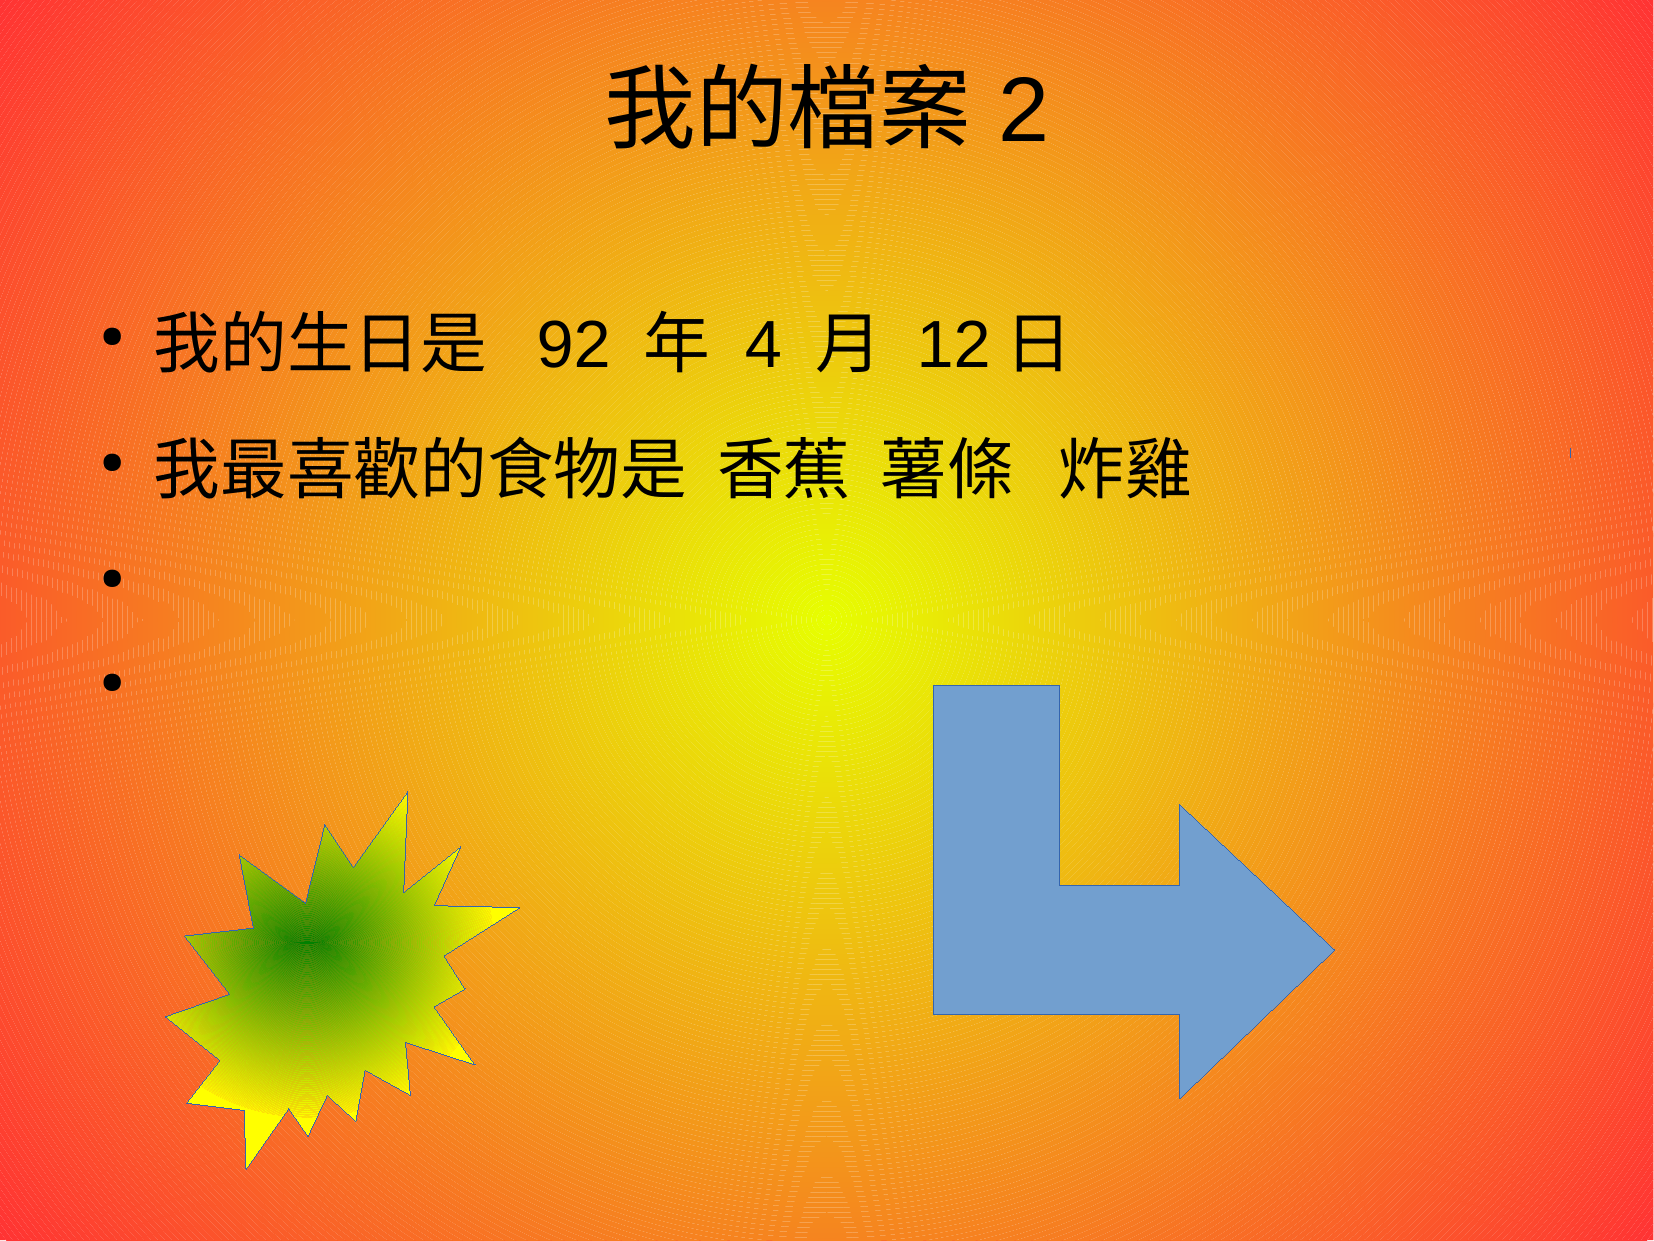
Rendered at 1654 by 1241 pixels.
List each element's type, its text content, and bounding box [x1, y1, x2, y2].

text_box [933, 685, 1335, 1099]
text_box [165, 791, 520, 1170]
title 我的檔案2 [82, 40, 1571, 266]
list 我的生日是 92 年 4 月 12日 我最喜歡的食物是 香蕉 薯條 炸雞 [82, 290, 1571, 1010]
